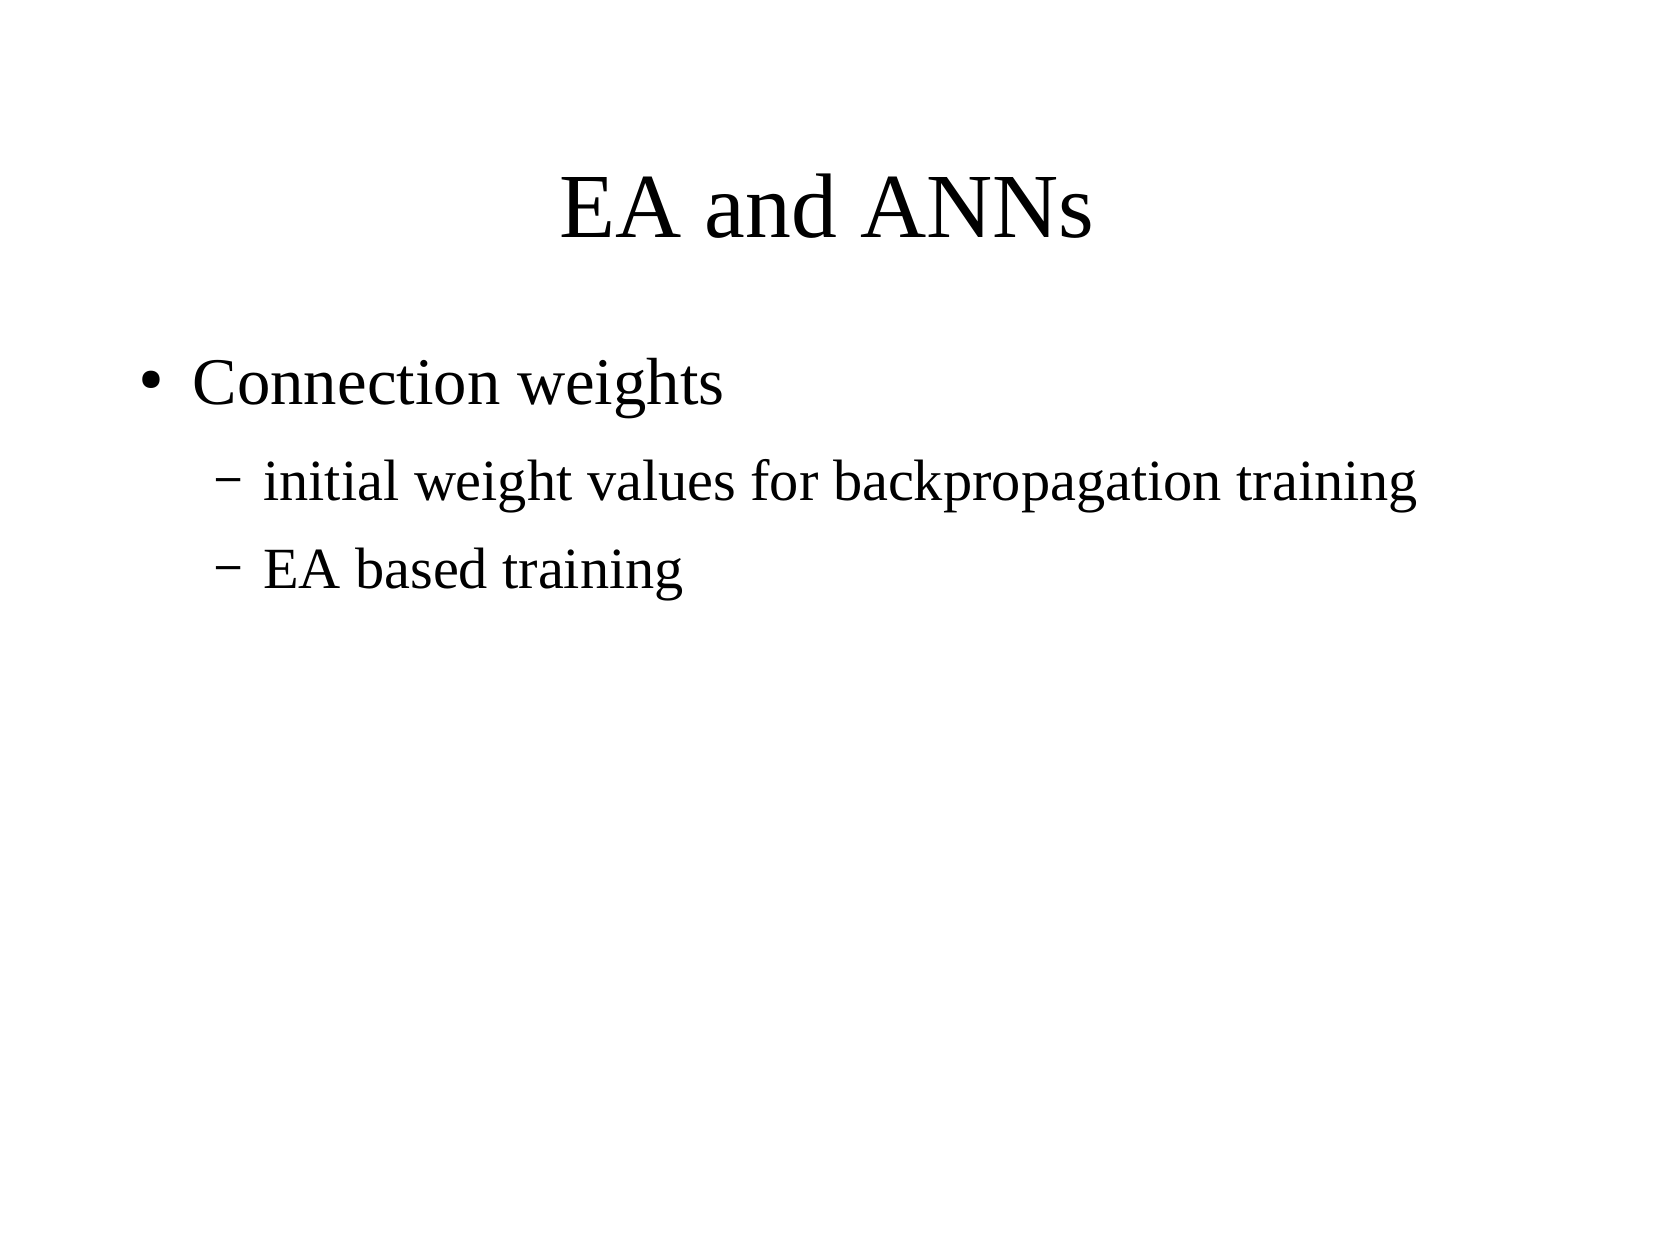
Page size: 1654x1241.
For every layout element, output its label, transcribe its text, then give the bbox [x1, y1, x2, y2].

list Connection weights initial weight values for backpropagation training EA based training [121, 344, 1534, 1127]
title EA and ANNs [121, 102, 1534, 311]
